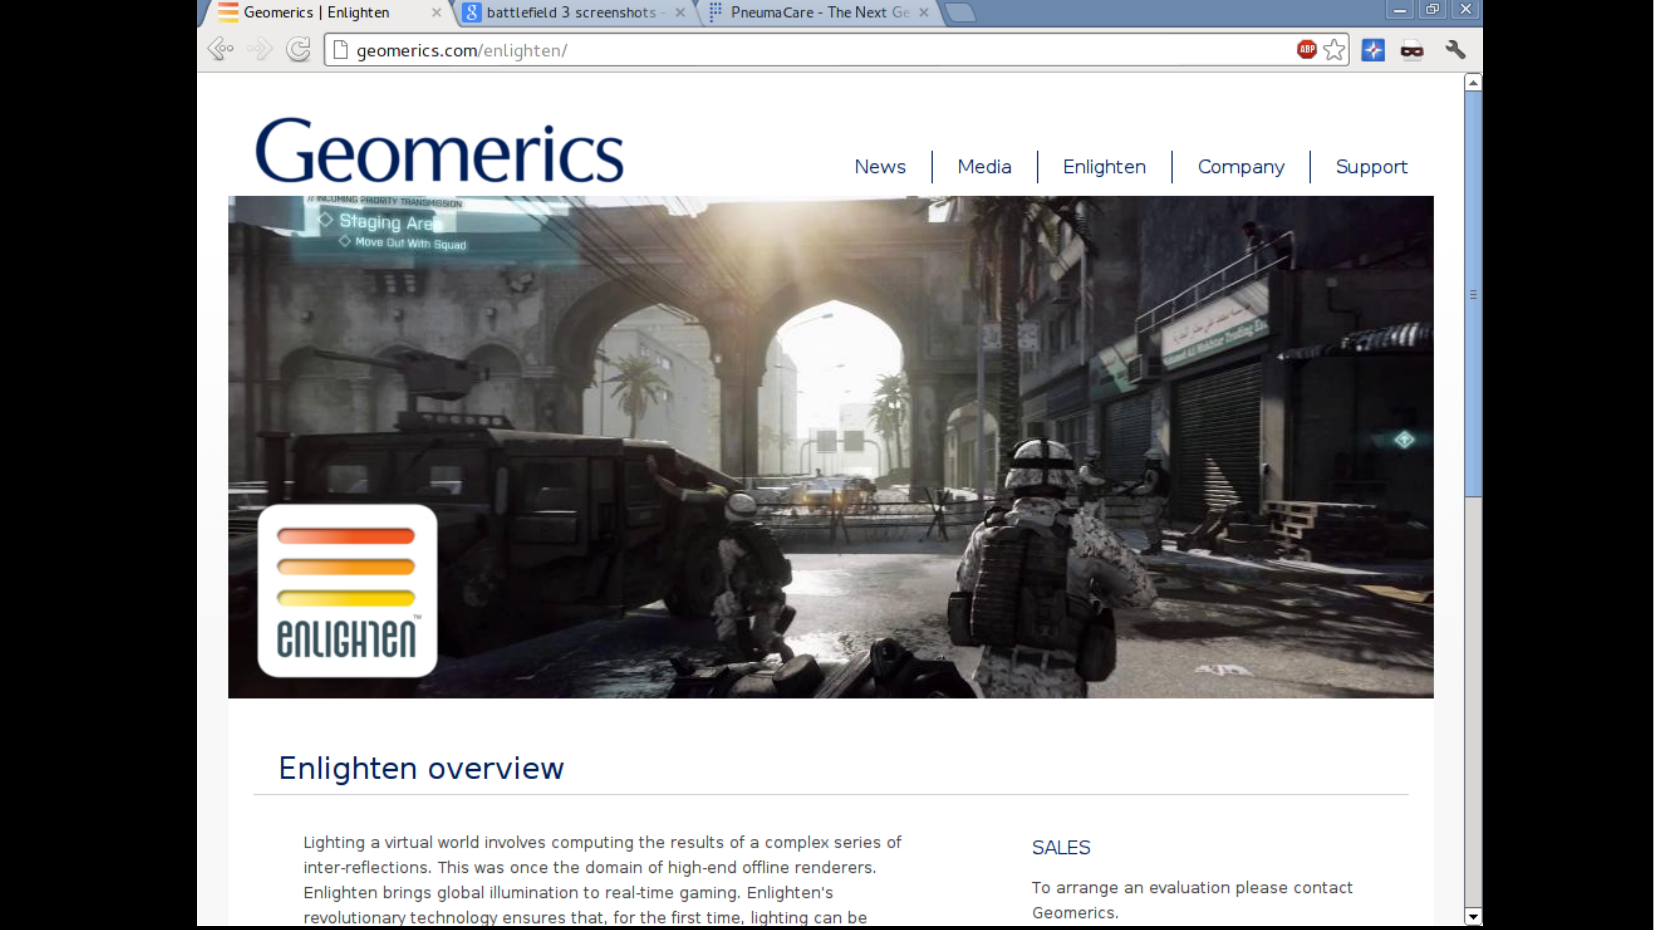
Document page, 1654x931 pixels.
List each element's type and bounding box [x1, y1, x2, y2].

picture [197, 0, 1483, 926]
